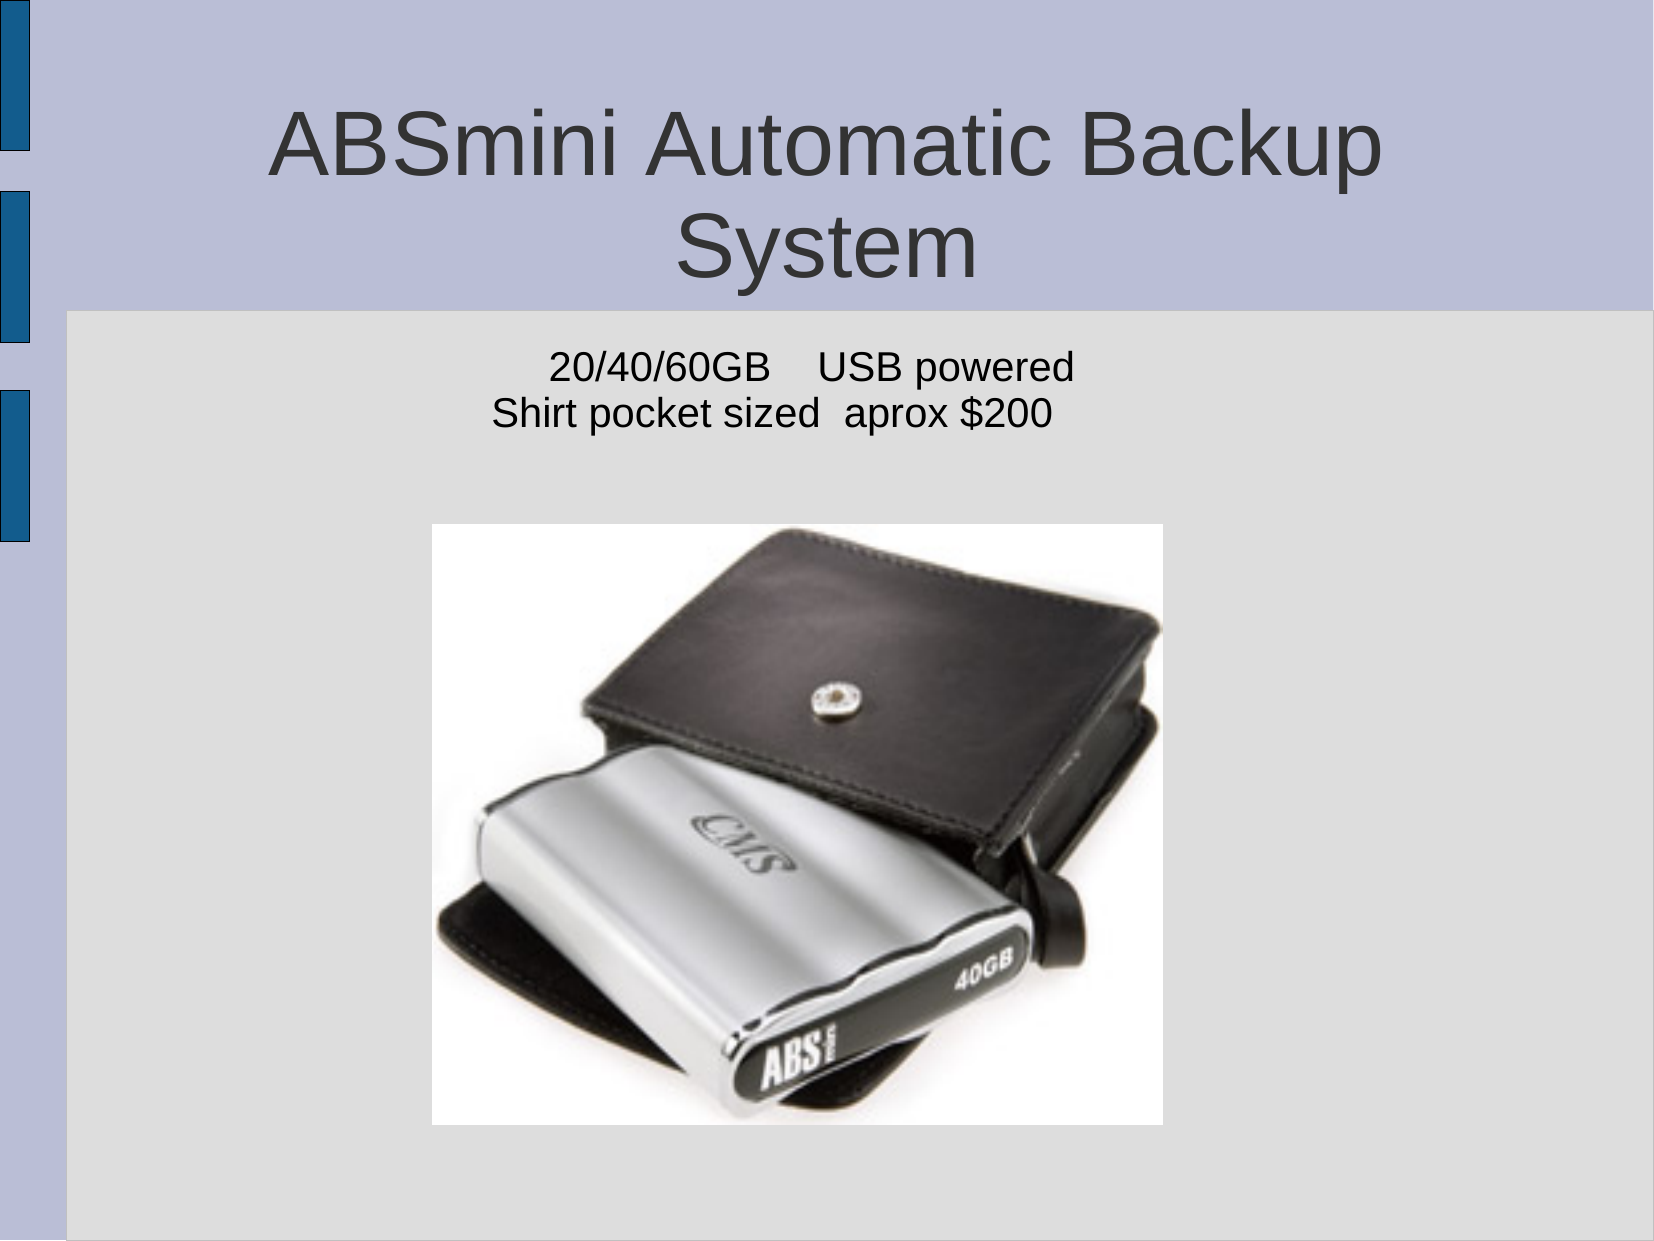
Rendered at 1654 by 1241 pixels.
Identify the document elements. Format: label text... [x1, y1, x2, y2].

title ABSmini Automatic Backup System [121, 91, 1534, 299]
list 20/40/60GB USB powered Shirt pocket sized aprox $200 [473, 343, 1163, 524]
picture [432, 524, 1163, 1126]
